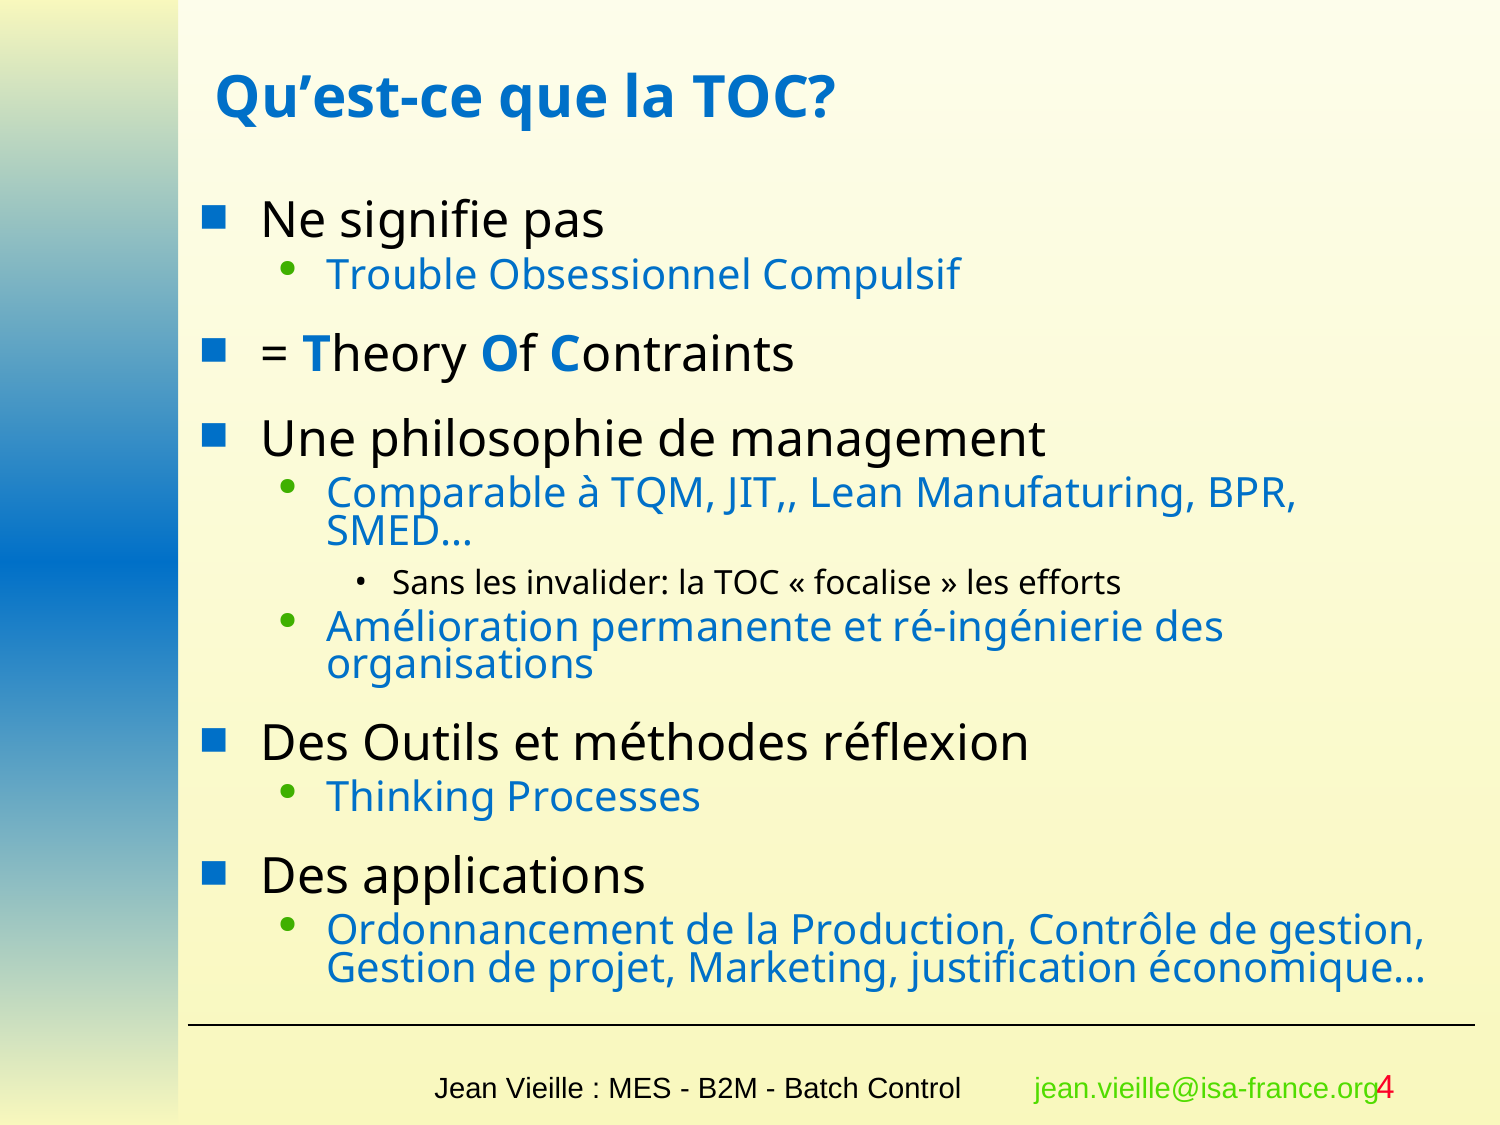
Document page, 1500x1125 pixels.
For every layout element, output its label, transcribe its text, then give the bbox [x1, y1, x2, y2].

title Qu’est-ce que la TOC? [199, 24, 1466, 163]
list Ne signifie pas Trouble Obsessionnel Compulsif = Theory Of Contraints Une philosophie de management Comparable à TQM, JIT,, Lean Manufaturing, BPR, SMED… Sans les invalider: la TOC « focalise » les efforts Amélioration permanente et ré-ingénierie des organisations Des Outils et méthodes réflexion Thinking Processes Des applications Ordonnancement de la Production, Contrôle de gestion, Gestion de projet, Marketing, justification économique… [189, 187, 1468, 1001]
